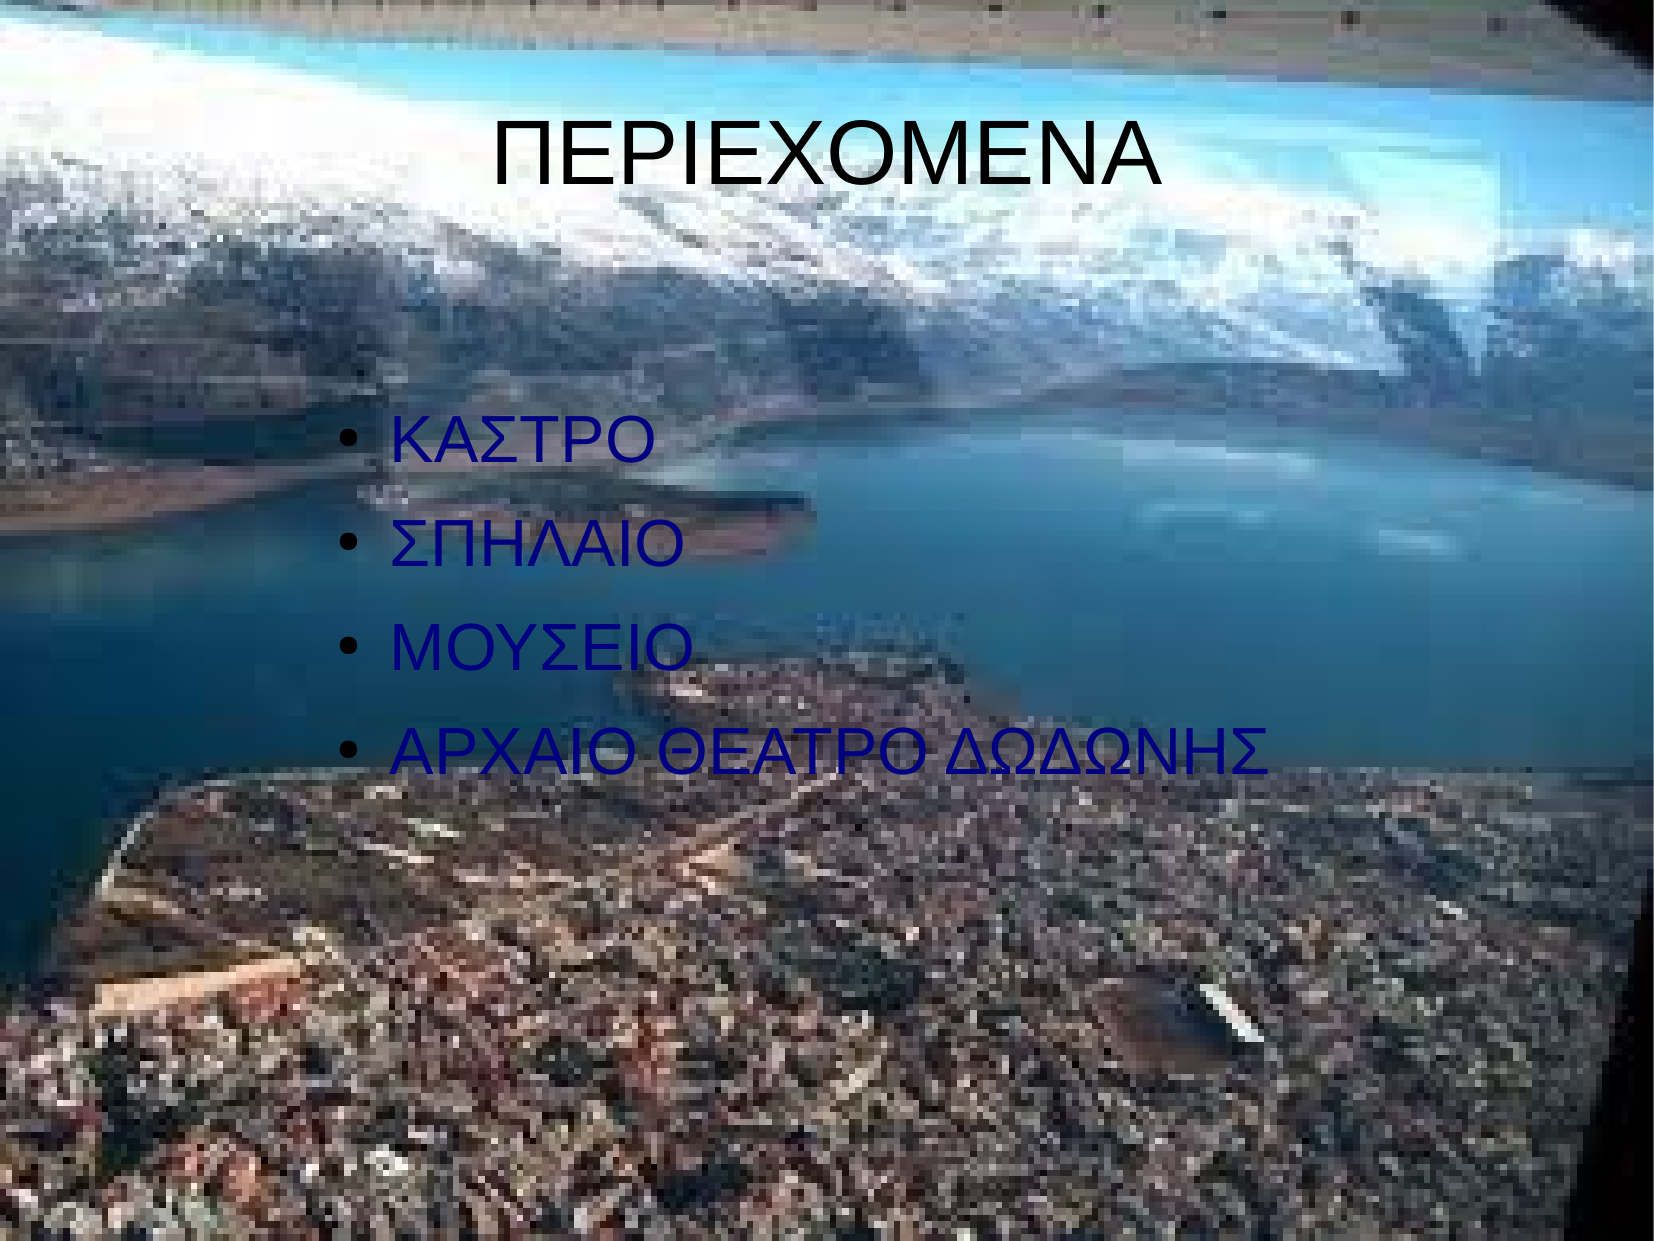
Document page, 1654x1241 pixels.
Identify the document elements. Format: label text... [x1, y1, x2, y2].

list ΚΑΣΤΡΟ ΣΠΗΛΑΙΟ ΜΟΥΣΕΙΟ ΑΡΧΑΙΟ ΘΕΑΤΡΟ ΔΩΔΩΝΗΣ [318, 401, 1654, 1121]
picture [0, 0, 1654, 1241]
title ΠΕΡΙΕΧΟΜΕΝΑ [82, 49, 1571, 257]
